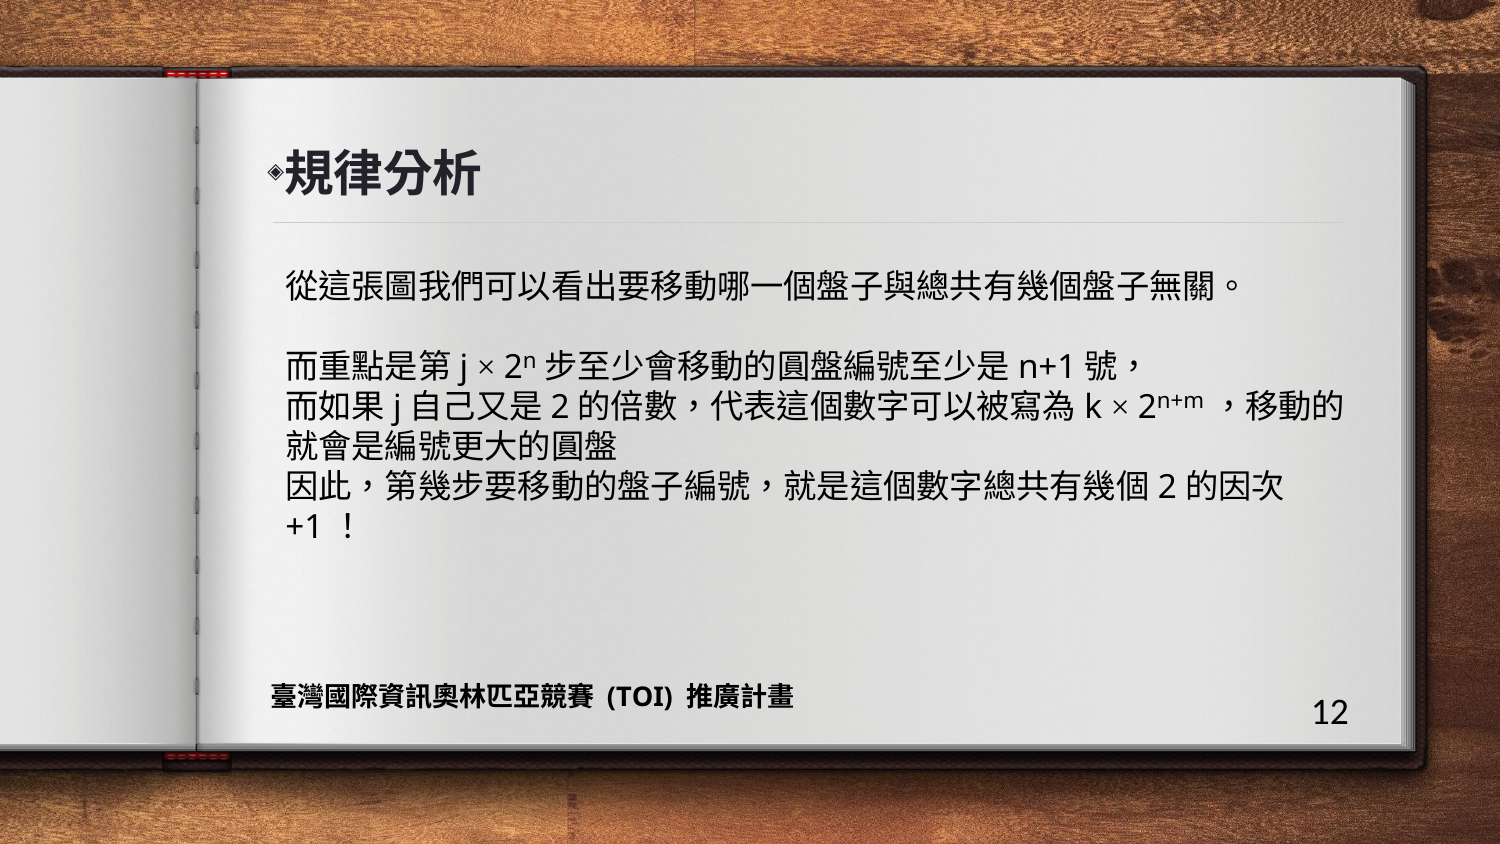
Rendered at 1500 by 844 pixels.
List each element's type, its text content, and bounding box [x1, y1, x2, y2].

text_box [1295, 672, 1386, 737]
text_box 從這張圖我們可以看出要移動哪一個盤子與總共有幾個盤子無關。 而重點是第j × 2n步至少會移動的圓盤編號至少是n+1號， 而如果j自己又是2的倍數，代表這個數字可以被寫為k × 2n+m，移動的就會是編號更大的圓盤 因此，第幾步要移動的盤子編號，就是這個數字總共有幾個2的因次+1！ [270, 257, 1368, 556]
list 規律分析 [252, 126, 1194, 216]
